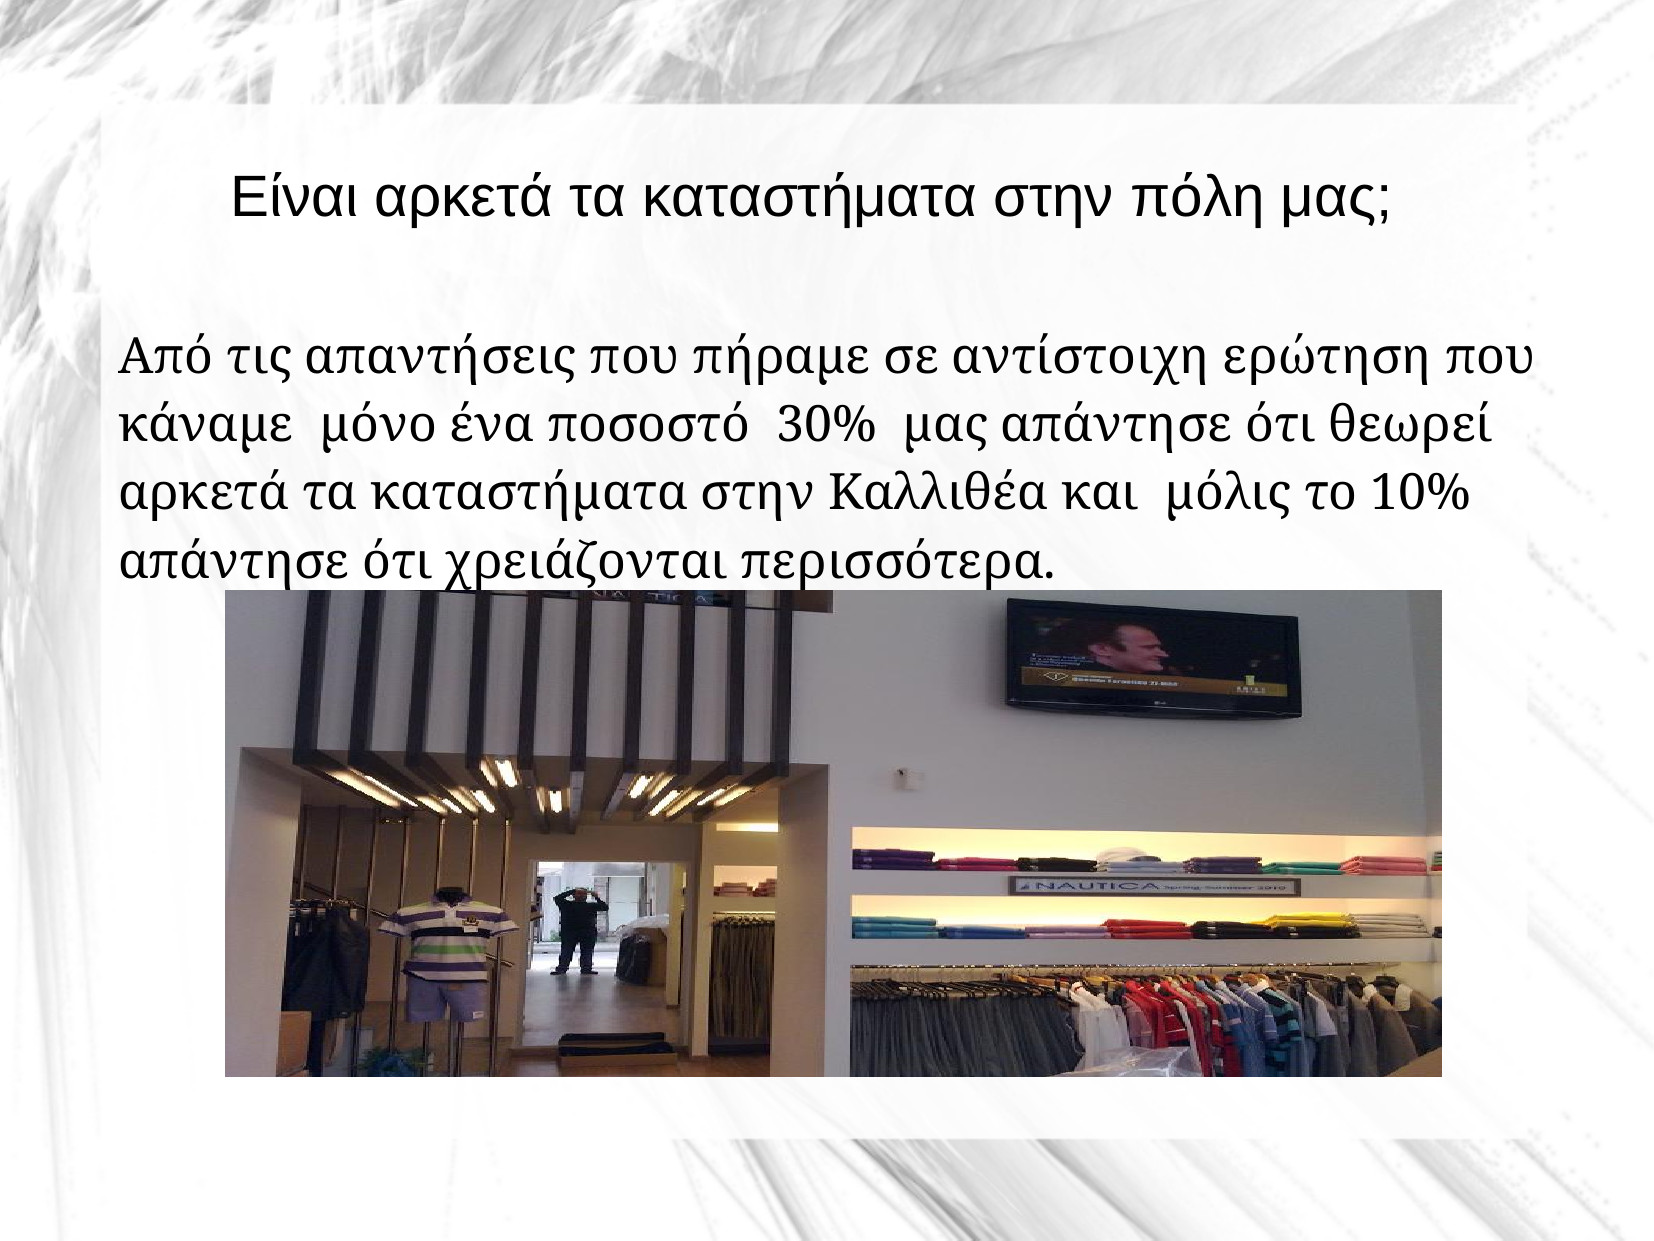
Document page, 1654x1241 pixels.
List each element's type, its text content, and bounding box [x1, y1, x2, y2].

title Είναι αρκετά τα καταστήματα στην πόλη μας; [118, 112, 1506, 281]
picture [0, 0, 1654, 1241]
list Από τις απαντήσεις που πήραμε σε αντίστοιχη ερώτηση που κάναμε μόνο ένα ποσοστό 30% μας απάντησε ότι θεωρεί αρκετά τα καταστήματα στην Καλλιθέα και μόλις το 10% απάντησε ότι χρειάζονται περισσότερα. [118, 319, 1571, 945]
